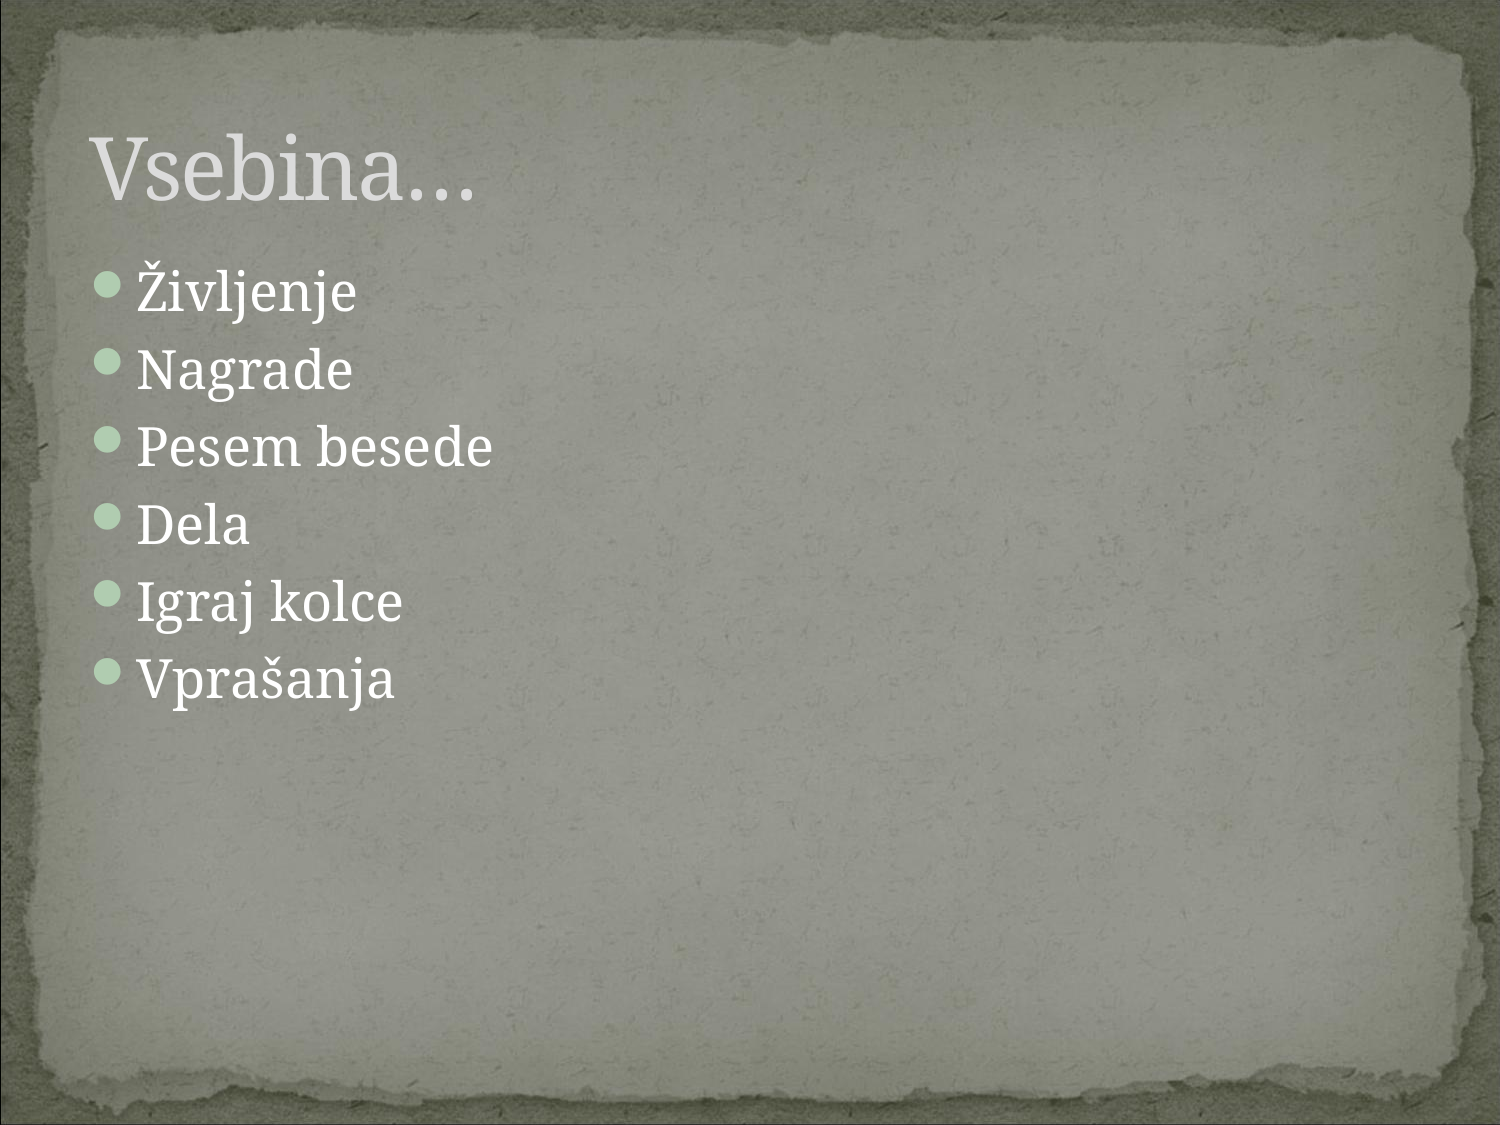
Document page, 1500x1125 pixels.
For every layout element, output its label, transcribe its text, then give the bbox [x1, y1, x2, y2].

picture [0, 0, 1500, 1125]
list Življenje Nagrade Pesem besede Dela Igraj kolce Vprašanja [75, 249, 1425, 1000]
title Vsebina… [75, 24, 1425, 225]
